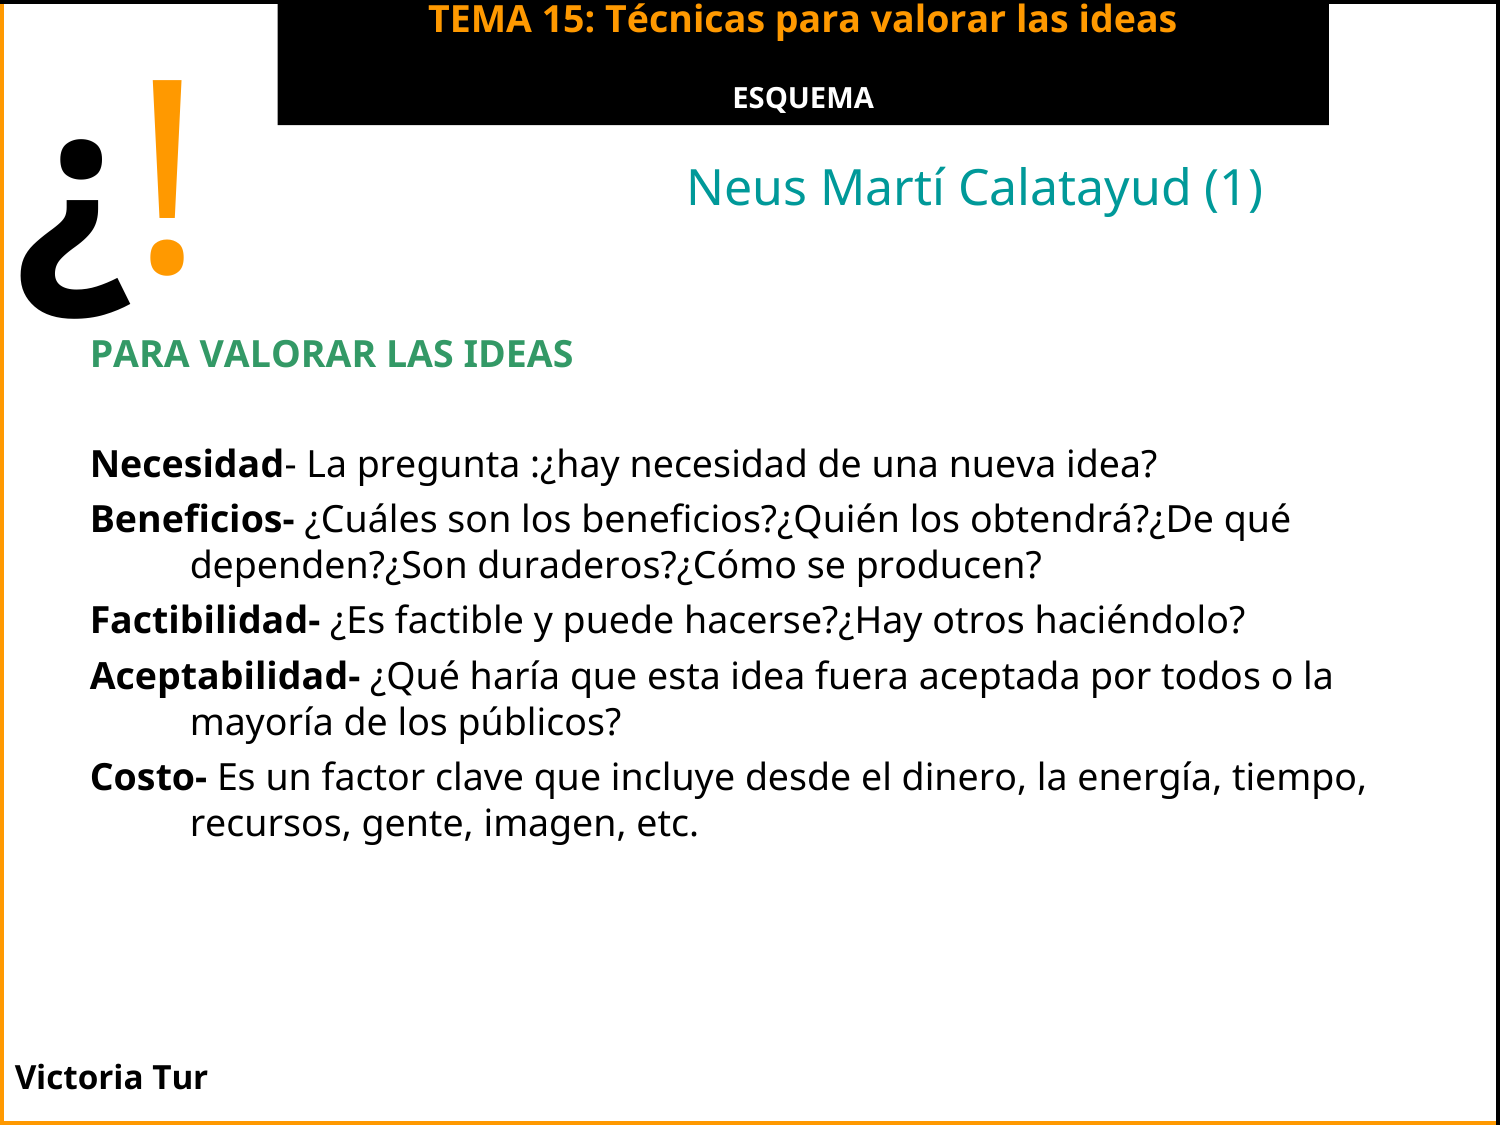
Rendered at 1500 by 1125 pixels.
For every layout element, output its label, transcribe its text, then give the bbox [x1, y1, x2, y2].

text_box Neus Martí Calatayud (1) [450, 148, 1500, 240]
list PARA VALORAR LAS IDEAS Necesidad- La pregunta :¿hay necesidad de una nueva idea? Beneficios- ¿Cuáles son los beneficios?¿Quién los obtendrá?¿De qué dependen?¿Son duraderos?¿Cómo se producen? Factibilidad- ¿Es factible y puede hacerse?¿Hay otros haciéndolo? Aceptabilidad- ¿Qué haría que esta idea fuera aceptada por todos o la mayoría de los públicos? Costo- Es un factor clave que incluye desde el dinero, la energía, tiempo, recursos, gente, imagen, etc. [75, 262, 1426, 1035]
